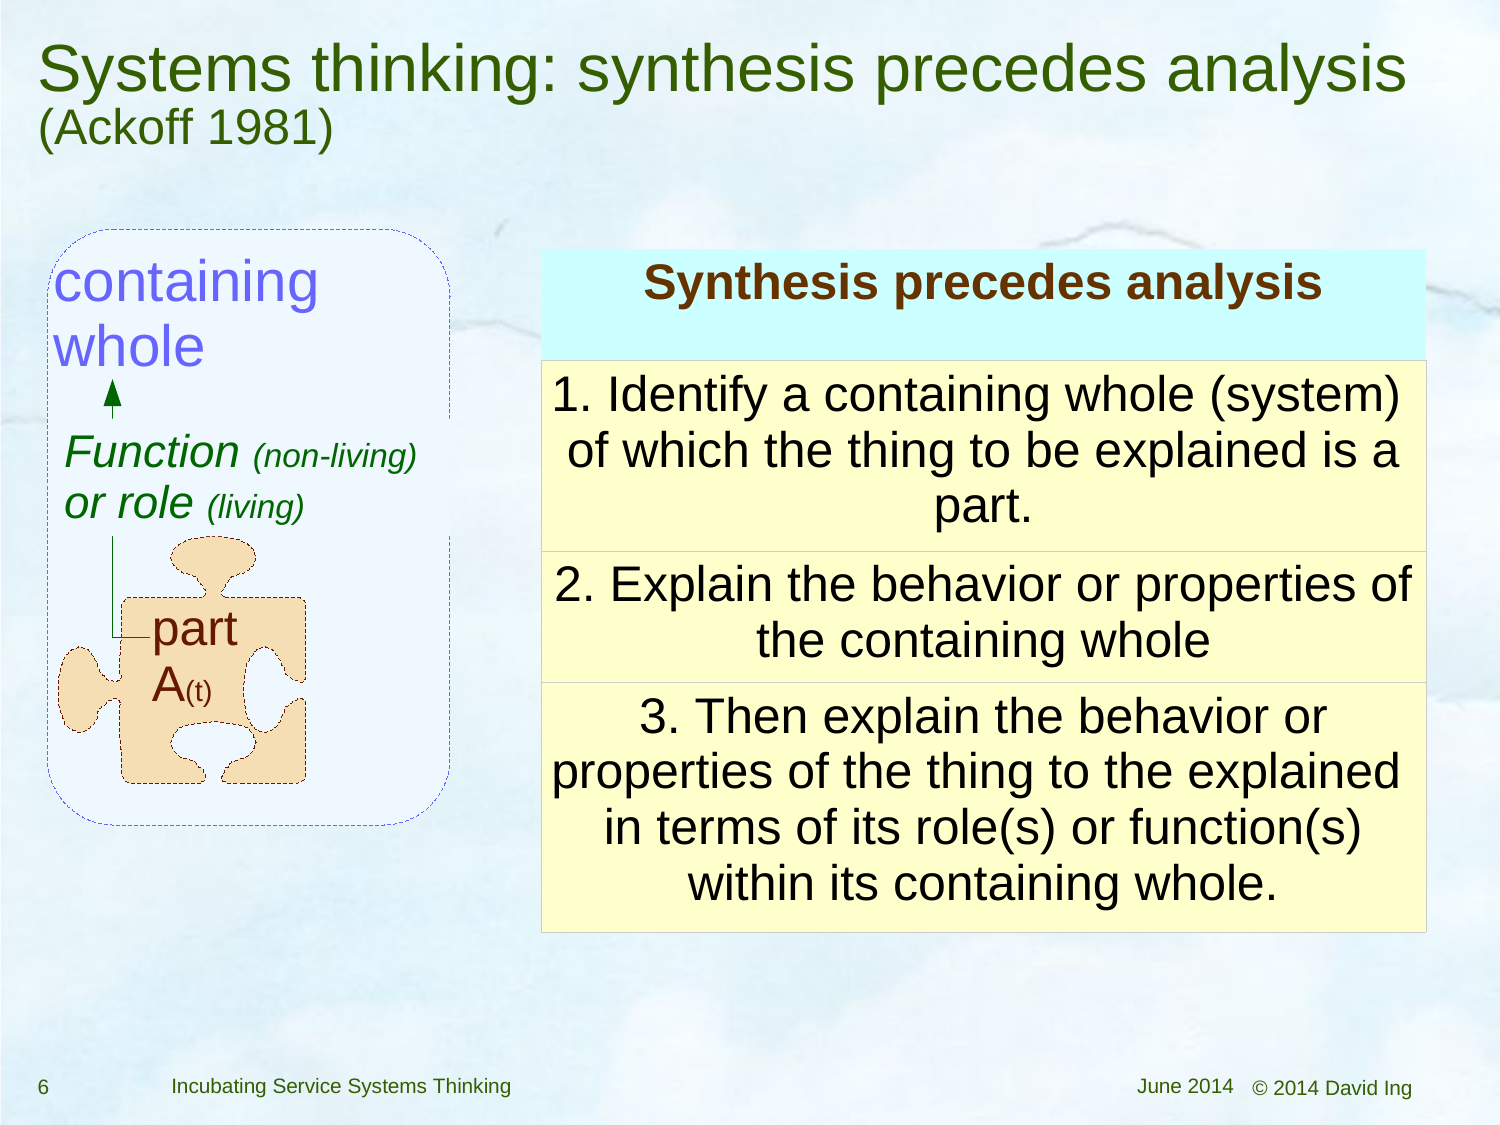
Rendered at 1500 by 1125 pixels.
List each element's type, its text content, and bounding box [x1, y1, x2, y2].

table_cell 3. Then explain the behavior or properties of the thing to the explained in terms of its role(s) or function(s) within its containing whole. [542, 683, 1426, 932]
text_box containing whole [38, 240, 364, 386]
text_box [77, 229, 451, 418]
picture [0, 0, 1500, 1125]
title Systems thinking: synthesis precedes analysis (Ackoff 1981) [37, 37, 1463, 163]
text_box Function (non-living) or role (living) [49, 418, 451, 537]
text_box [47, 386, 451, 826]
table_cell 2. Explain the behavior or properties of the containing whole [542, 552, 1426, 682]
table_header Synthesis precedes analysis [541, 249, 1426, 360]
text_box part A(t) [137, 592, 338, 719]
table_cell 1. Identify a containing whole (system) of which the thing to be explained is a part. [542, 361, 1426, 551]
